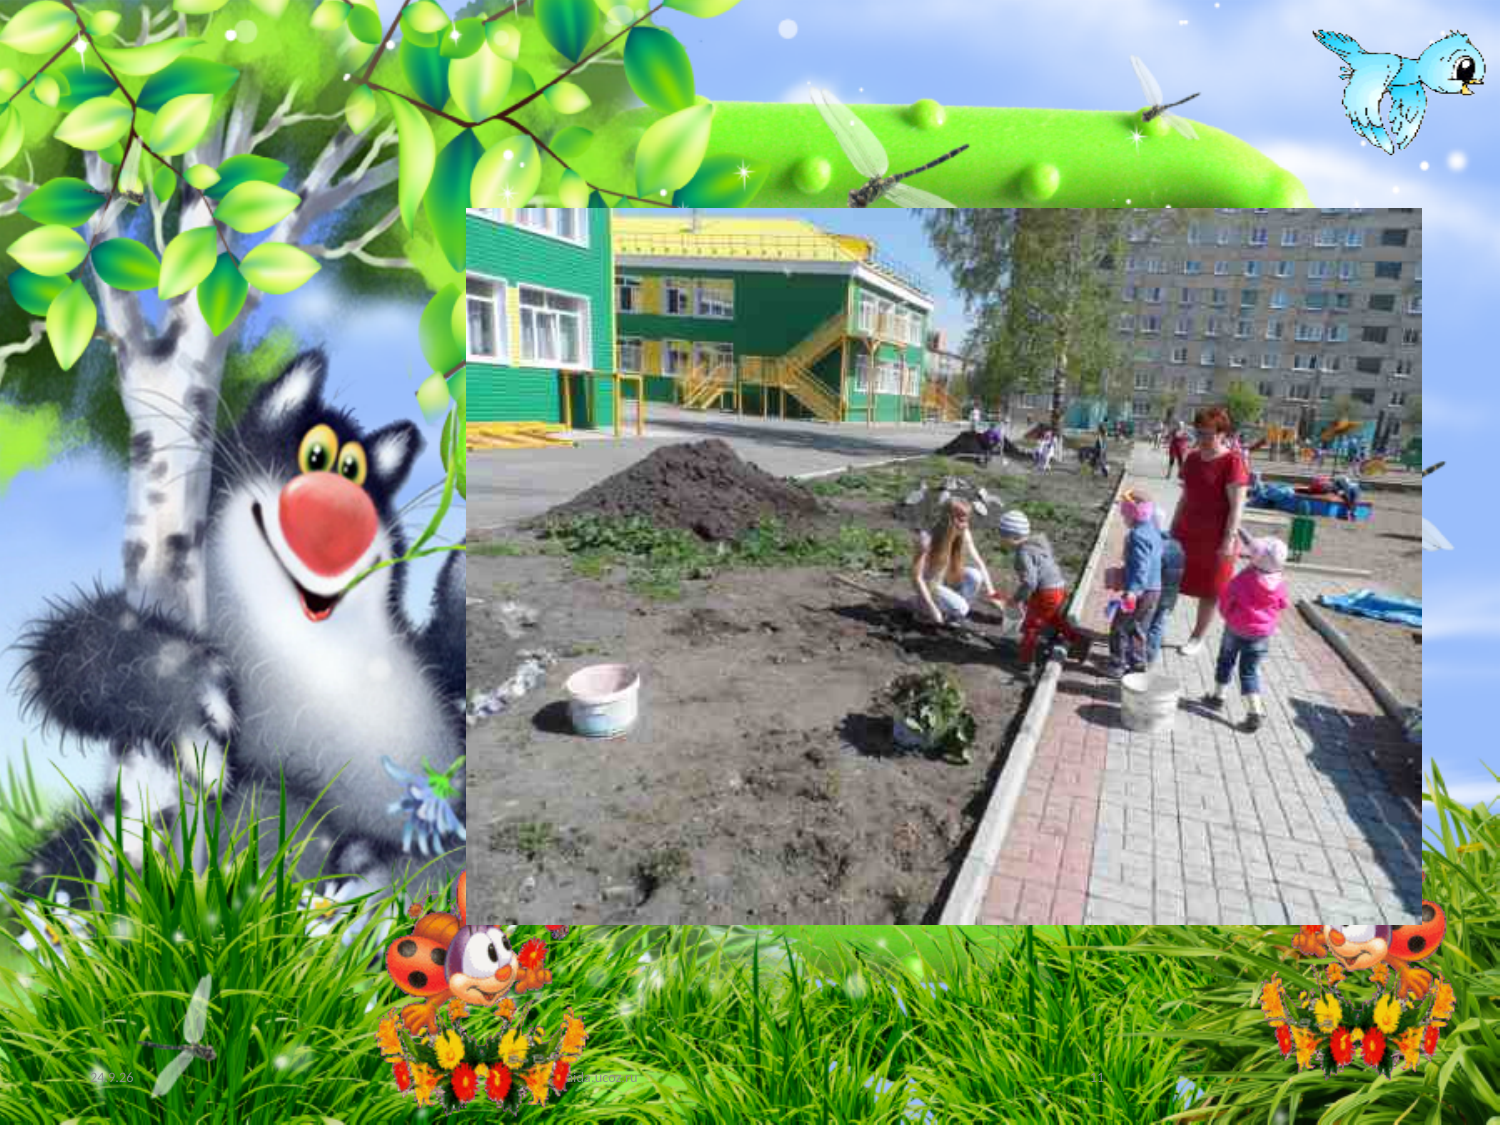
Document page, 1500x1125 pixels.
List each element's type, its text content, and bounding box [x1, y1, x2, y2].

slide_number <номер> [1074, 1042, 1425, 1103]
footer http://aida.ucoz.ru [621, 1042, 988, 1103]
picture [0, 0, 1500, 1125]
slide_number 21.8.15 [75, 1042, 351, 1103]
